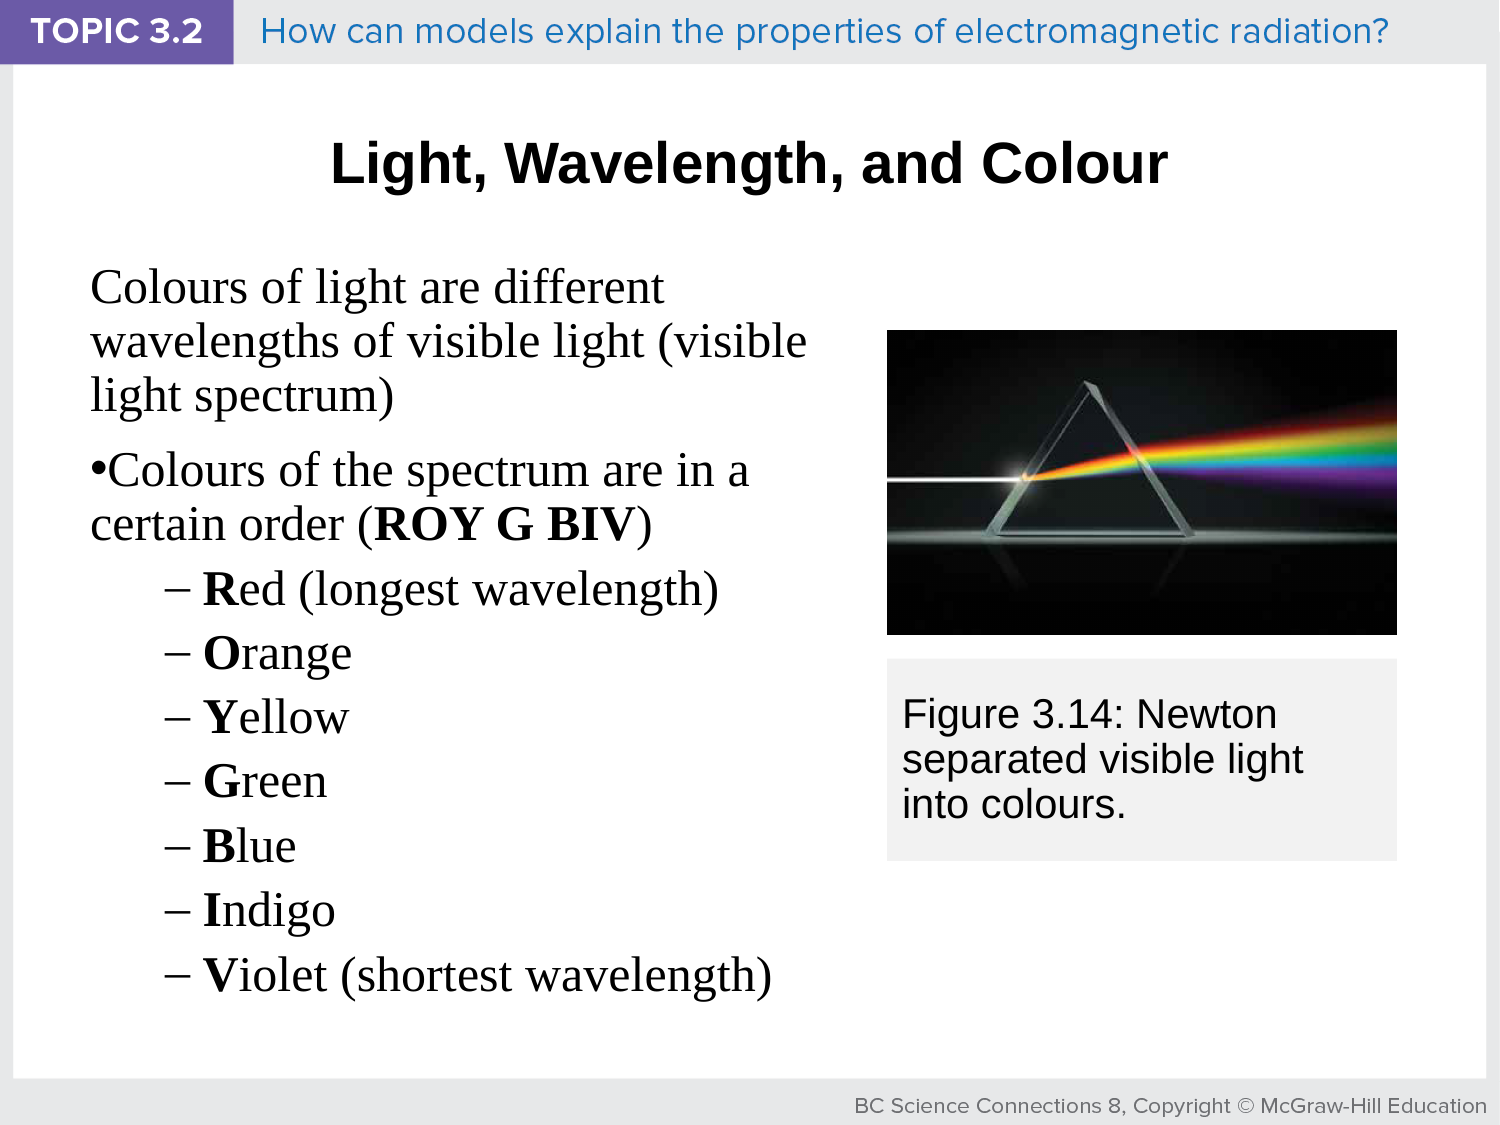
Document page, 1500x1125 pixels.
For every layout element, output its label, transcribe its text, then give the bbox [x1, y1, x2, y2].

list Figure 3.14: Newton separated visible light into colours. [887, 658, 1397, 861]
picture [0, 0, 1500, 1082]
title Light, Wavelength, and Colour [103, 76, 1397, 254]
list Colours of light are different wavelengths of visible light (visible light spectrum) Colours of the spectrum are in a certain order (ROY G BIV) Red (longest wavelength) Orange Yellow Green Blue Indigo Violet (shortest wavelength) [75, 253, 897, 1060]
